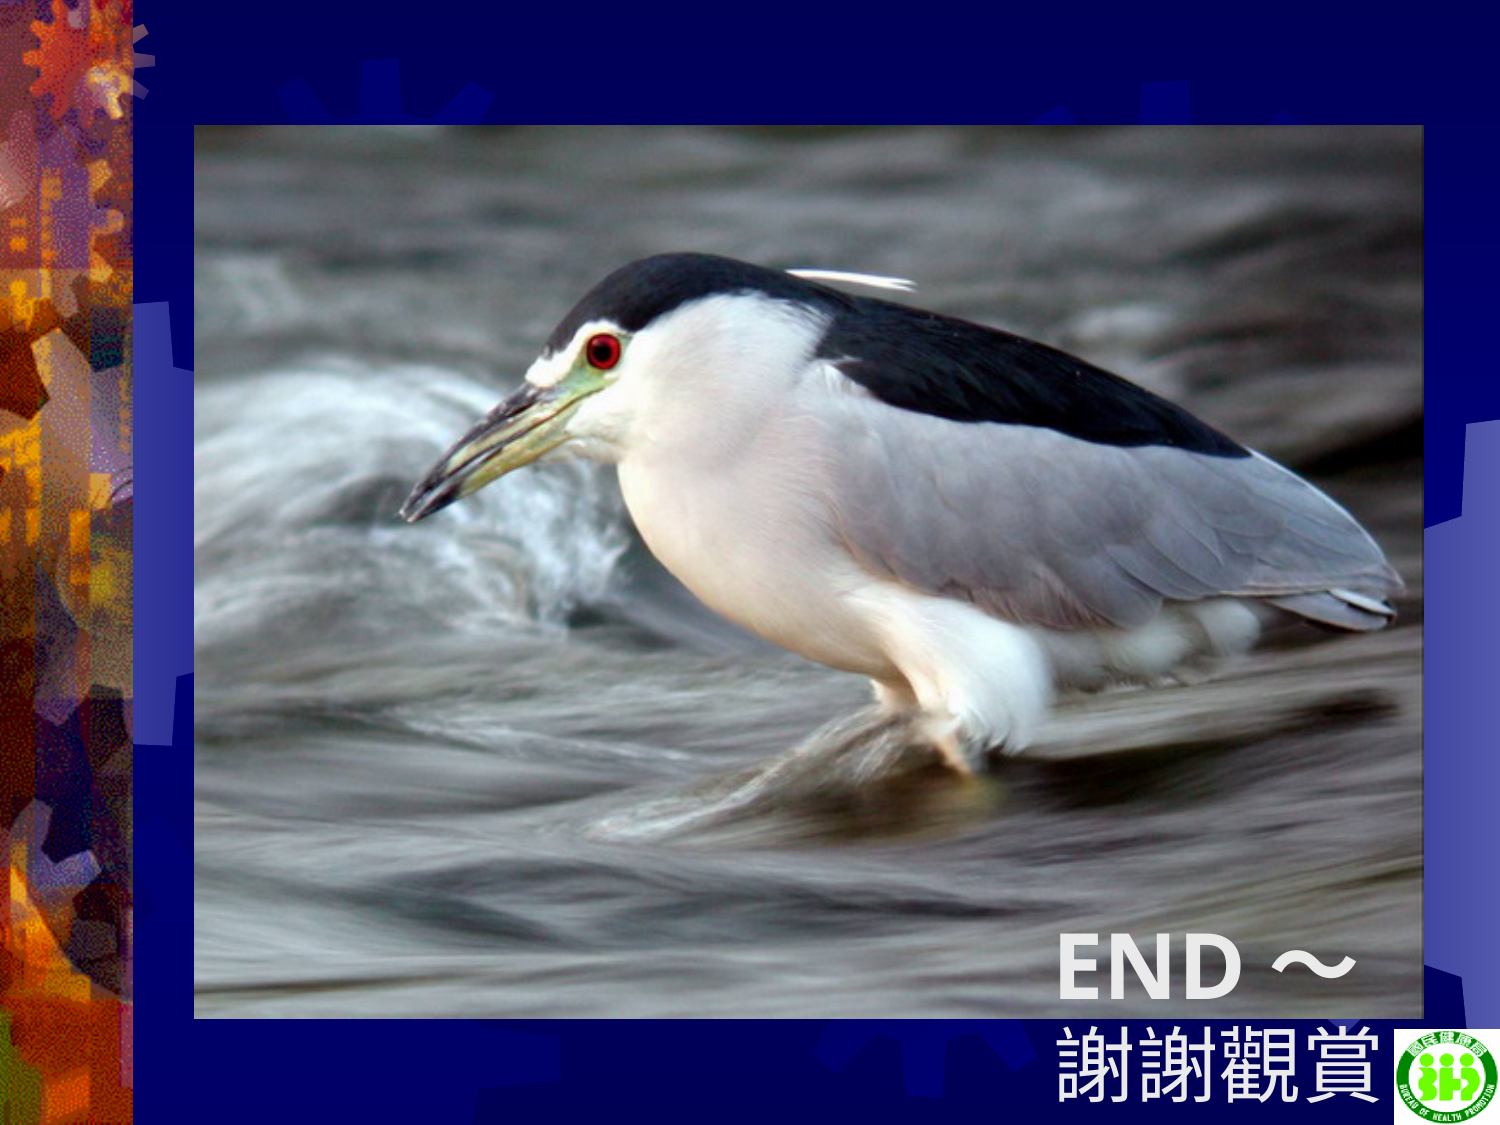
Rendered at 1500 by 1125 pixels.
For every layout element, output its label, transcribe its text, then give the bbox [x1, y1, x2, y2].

text_box 謝謝觀賞 [1037, 1026, 1463, 1121]
text_box END～ [1037, 900, 1500, 1026]
picture [194, 125, 1424, 1019]
